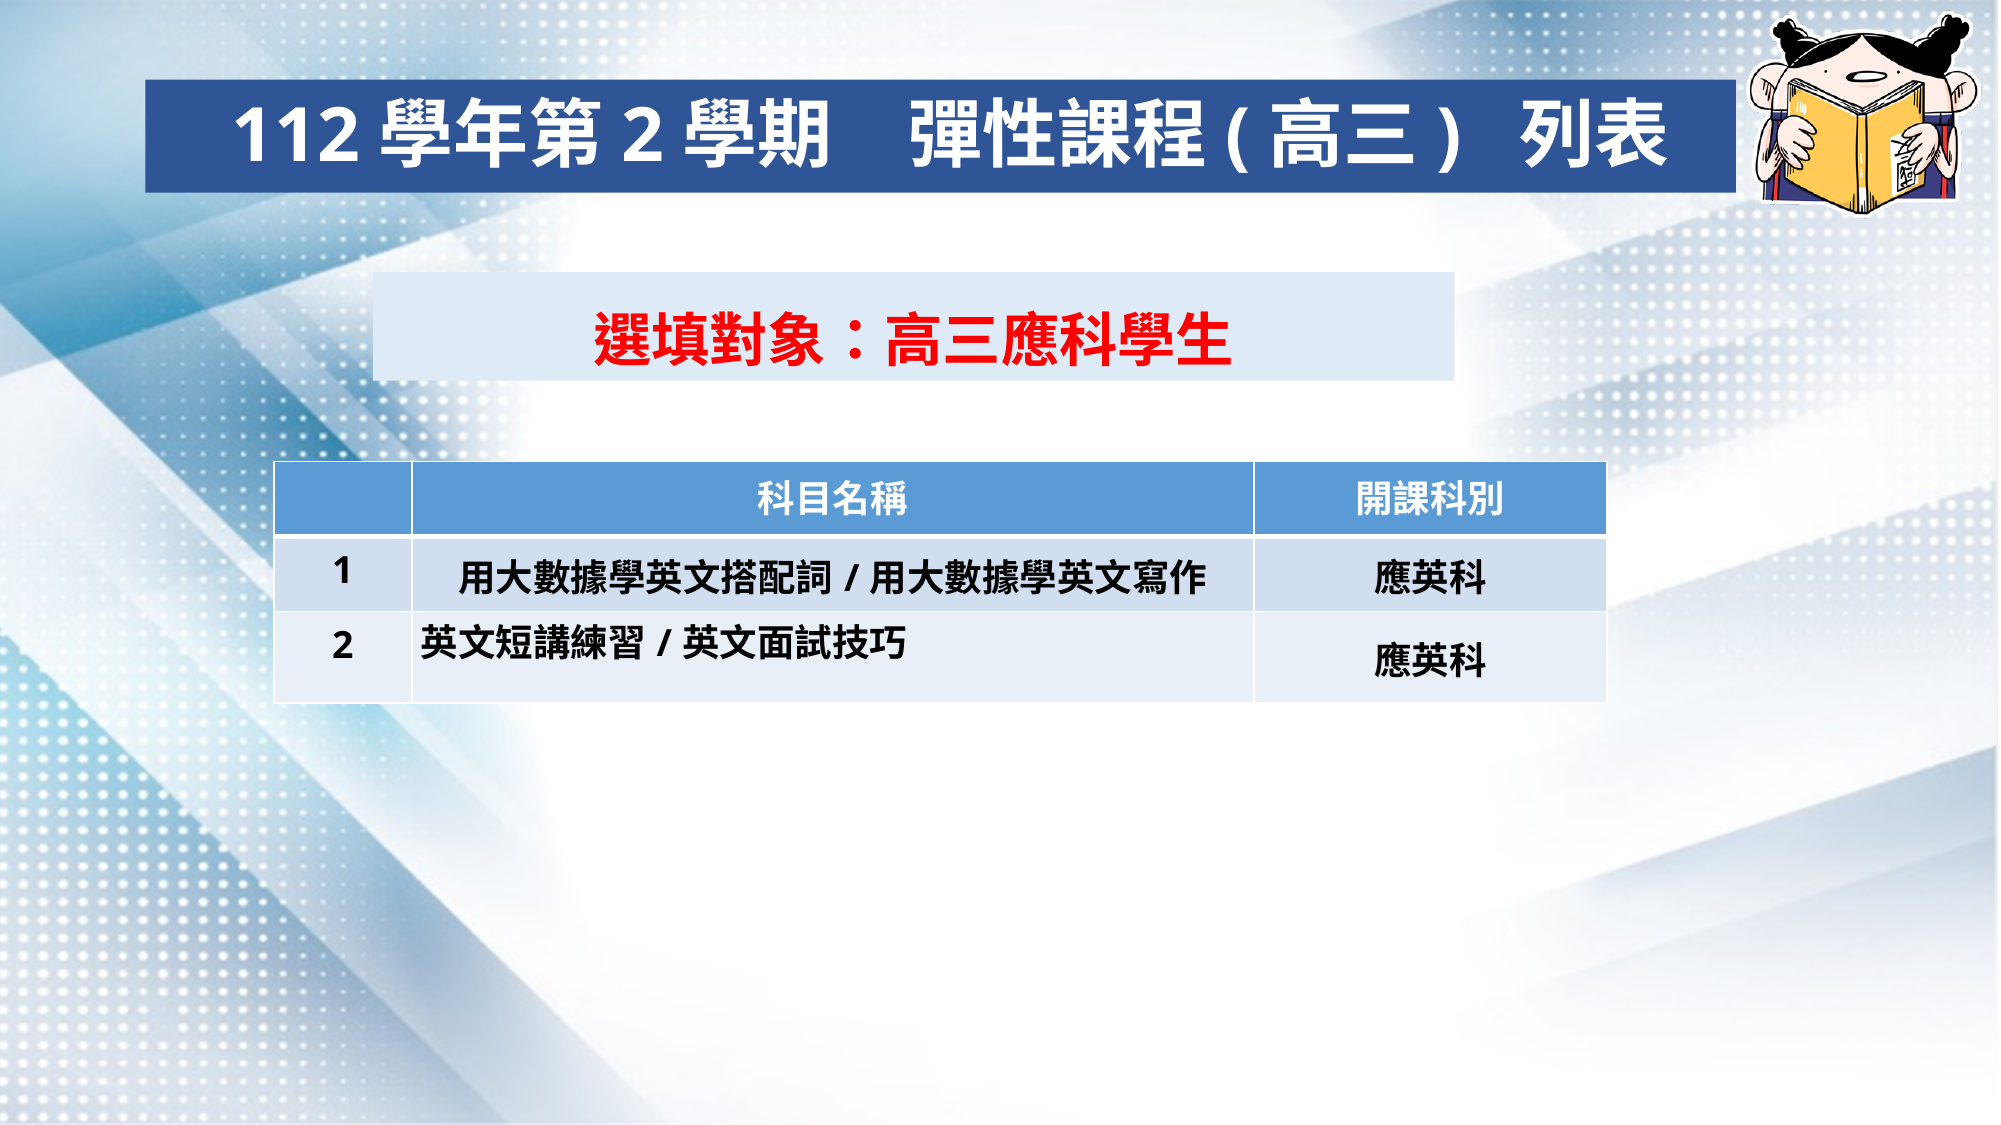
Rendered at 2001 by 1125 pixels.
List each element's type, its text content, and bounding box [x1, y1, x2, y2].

text_box 選填對象：高三應科學生 [372, 272, 1455, 381]
table_header 開課科別 [1255, 462, 1606, 534]
table_header 科目名稱 [413, 462, 1253, 534]
text_box 112學年第2學期 彈性課程(高三) 列表 [145, 79, 1727, 193]
table_cell 英文短講練習/英文面試技巧 [413, 612, 1253, 702]
table_cell 應英科 [1255, 612, 1606, 702]
table_cell 1 [275, 539, 411, 611]
table_cell 應英科 [1255, 539, 1606, 611]
picture [0, 0, 1998, 1125]
table_cell 2 [275, 612, 411, 702]
table_cell 用大數據學英文搭配詞/用大數據學英文寫作 [413, 539, 1253, 611]
table_header [275, 462, 411, 534]
